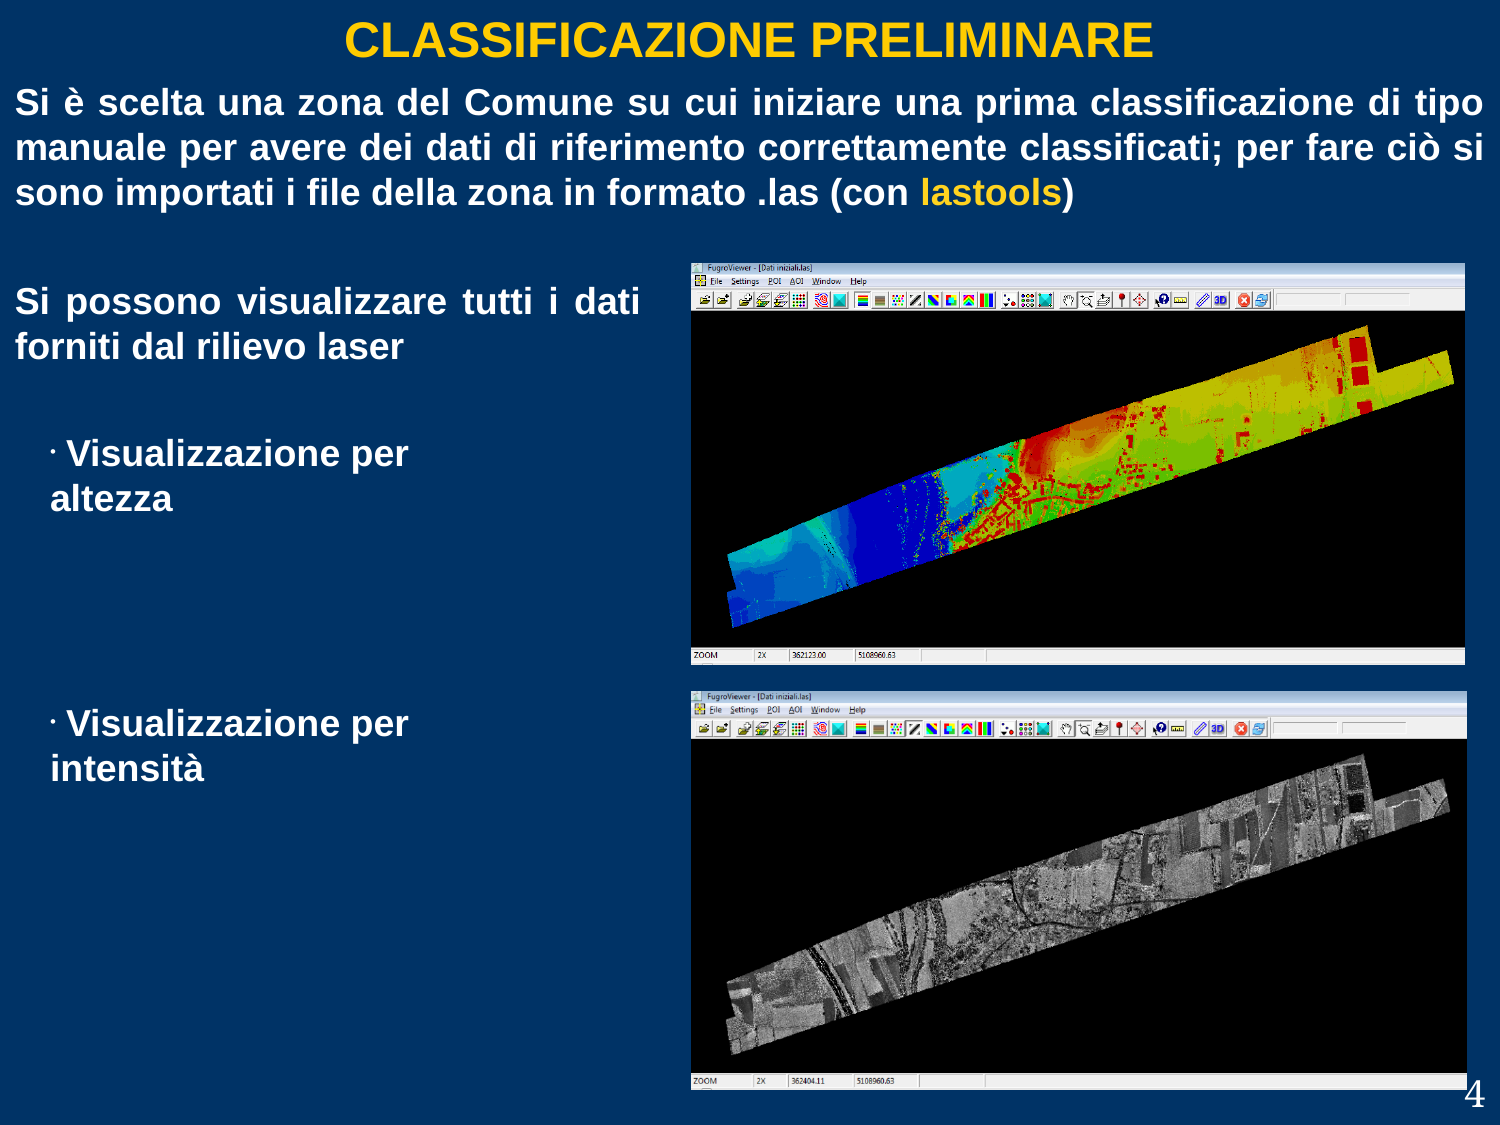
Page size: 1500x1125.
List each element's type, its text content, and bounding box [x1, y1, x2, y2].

text_box Visualizzazione per intensità [35, 691, 539, 797]
text_box Si possono visualizzare tutti i dati forniti dal rilievo laser [0, 269, 657, 375]
slide_number <numero> [1446, 1062, 1500, 1125]
picture [691, 691, 1467, 1090]
text_box Si è scelta una zona del Comune su cui iniziare una prima classificazione di tipo manuale per avere dei dati di riferimento correttamente classificati; per fare ciò si sono importati i file della zona in formato .las (con lastools) [0, 70, 1500, 221]
title CLASSIFICAZIONE PRELIMINARE [0, 0, 1500, 70]
text_box Visualizzazione per altezza [35, 421, 539, 527]
picture [691, 263, 1465, 665]
